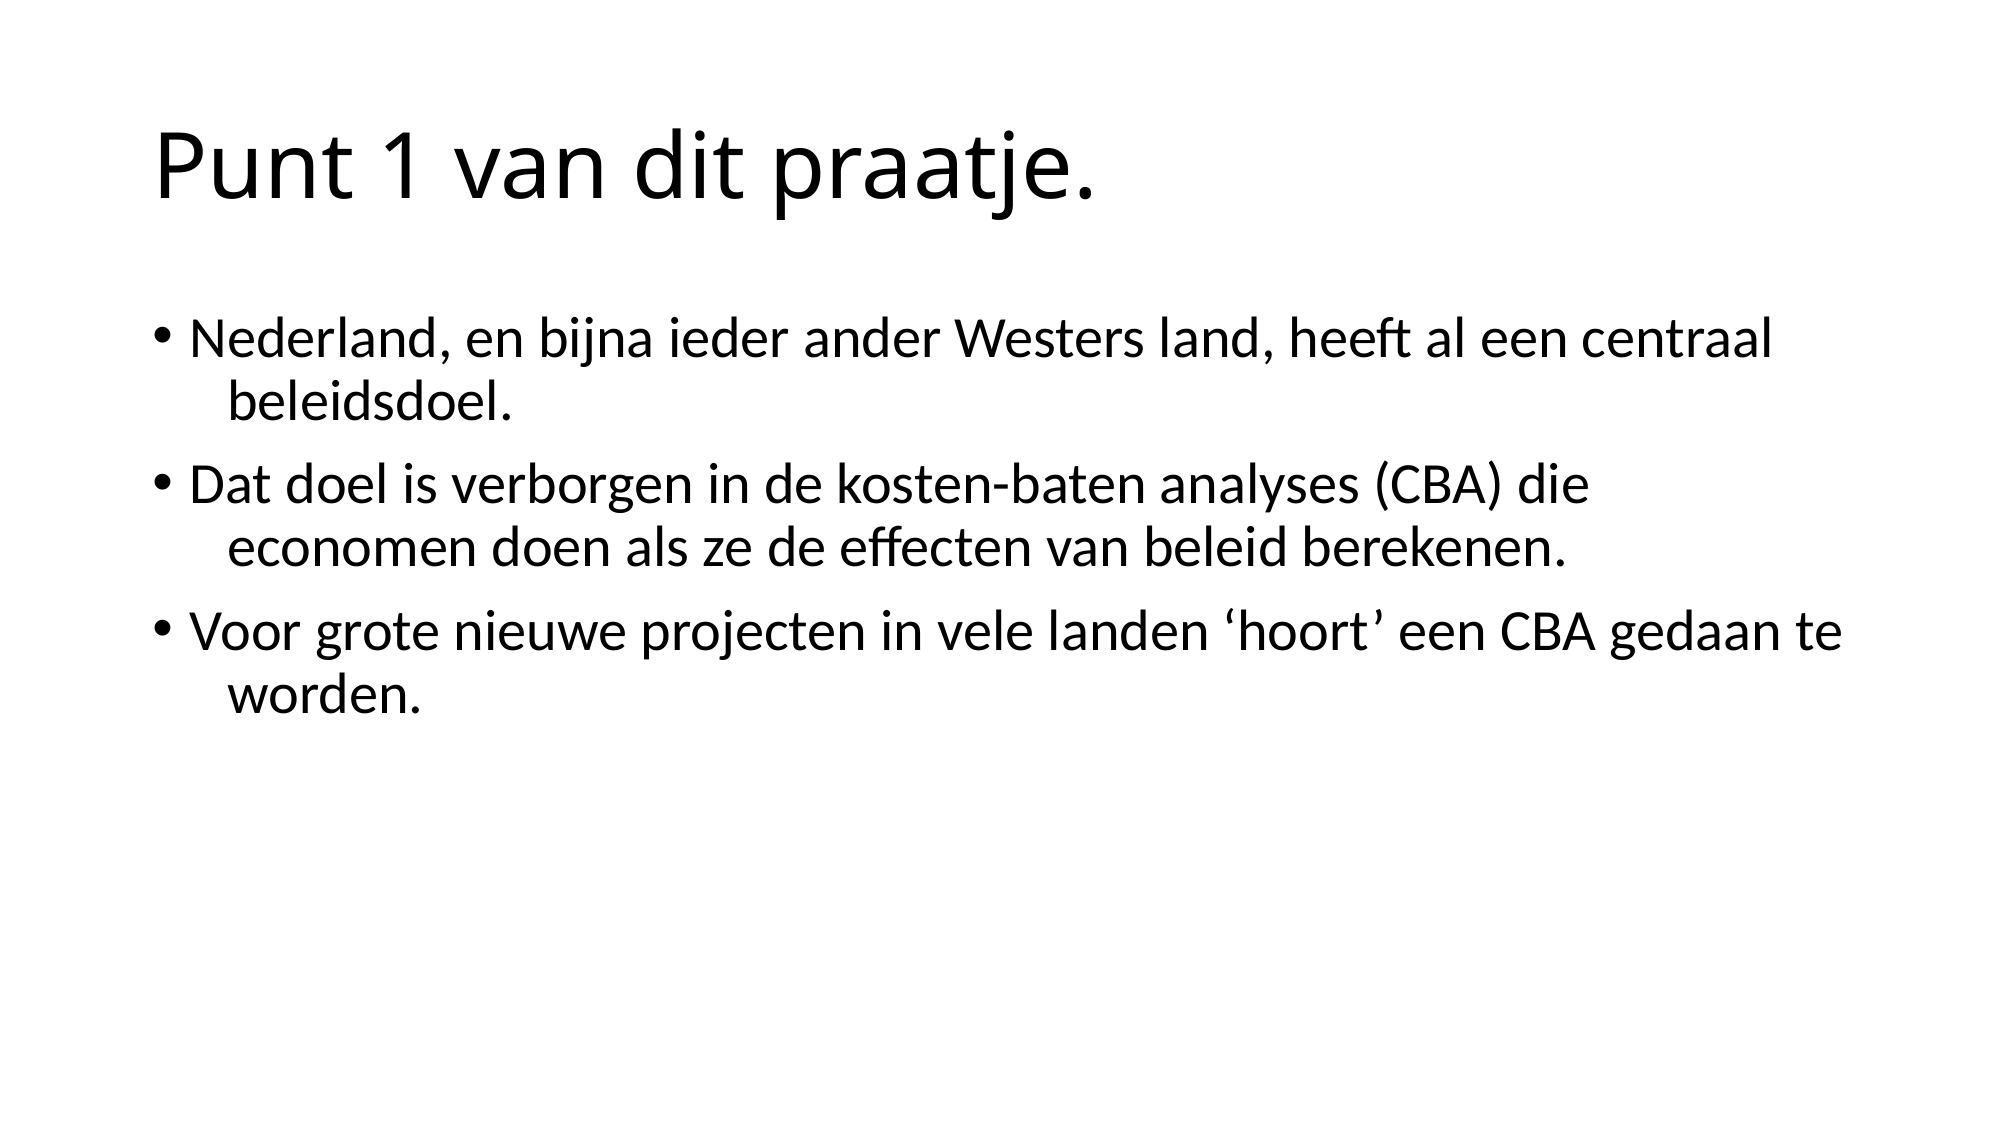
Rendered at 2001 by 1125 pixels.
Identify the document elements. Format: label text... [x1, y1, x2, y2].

list Nederland, en bijna ieder ander Westers land, heeft al een centraal beleidsdoel. Dat doel is verborgen in de kosten-baten analyses (CBA) die economen doen als ze de effecten van beleid berekenen. Voor grote nieuwe projecten in vele landen ‘hoort’ een CBA gedaan te worden. [137, 299, 1863, 1014]
title Punt 1 van dit praatje. [137, 59, 1863, 278]
